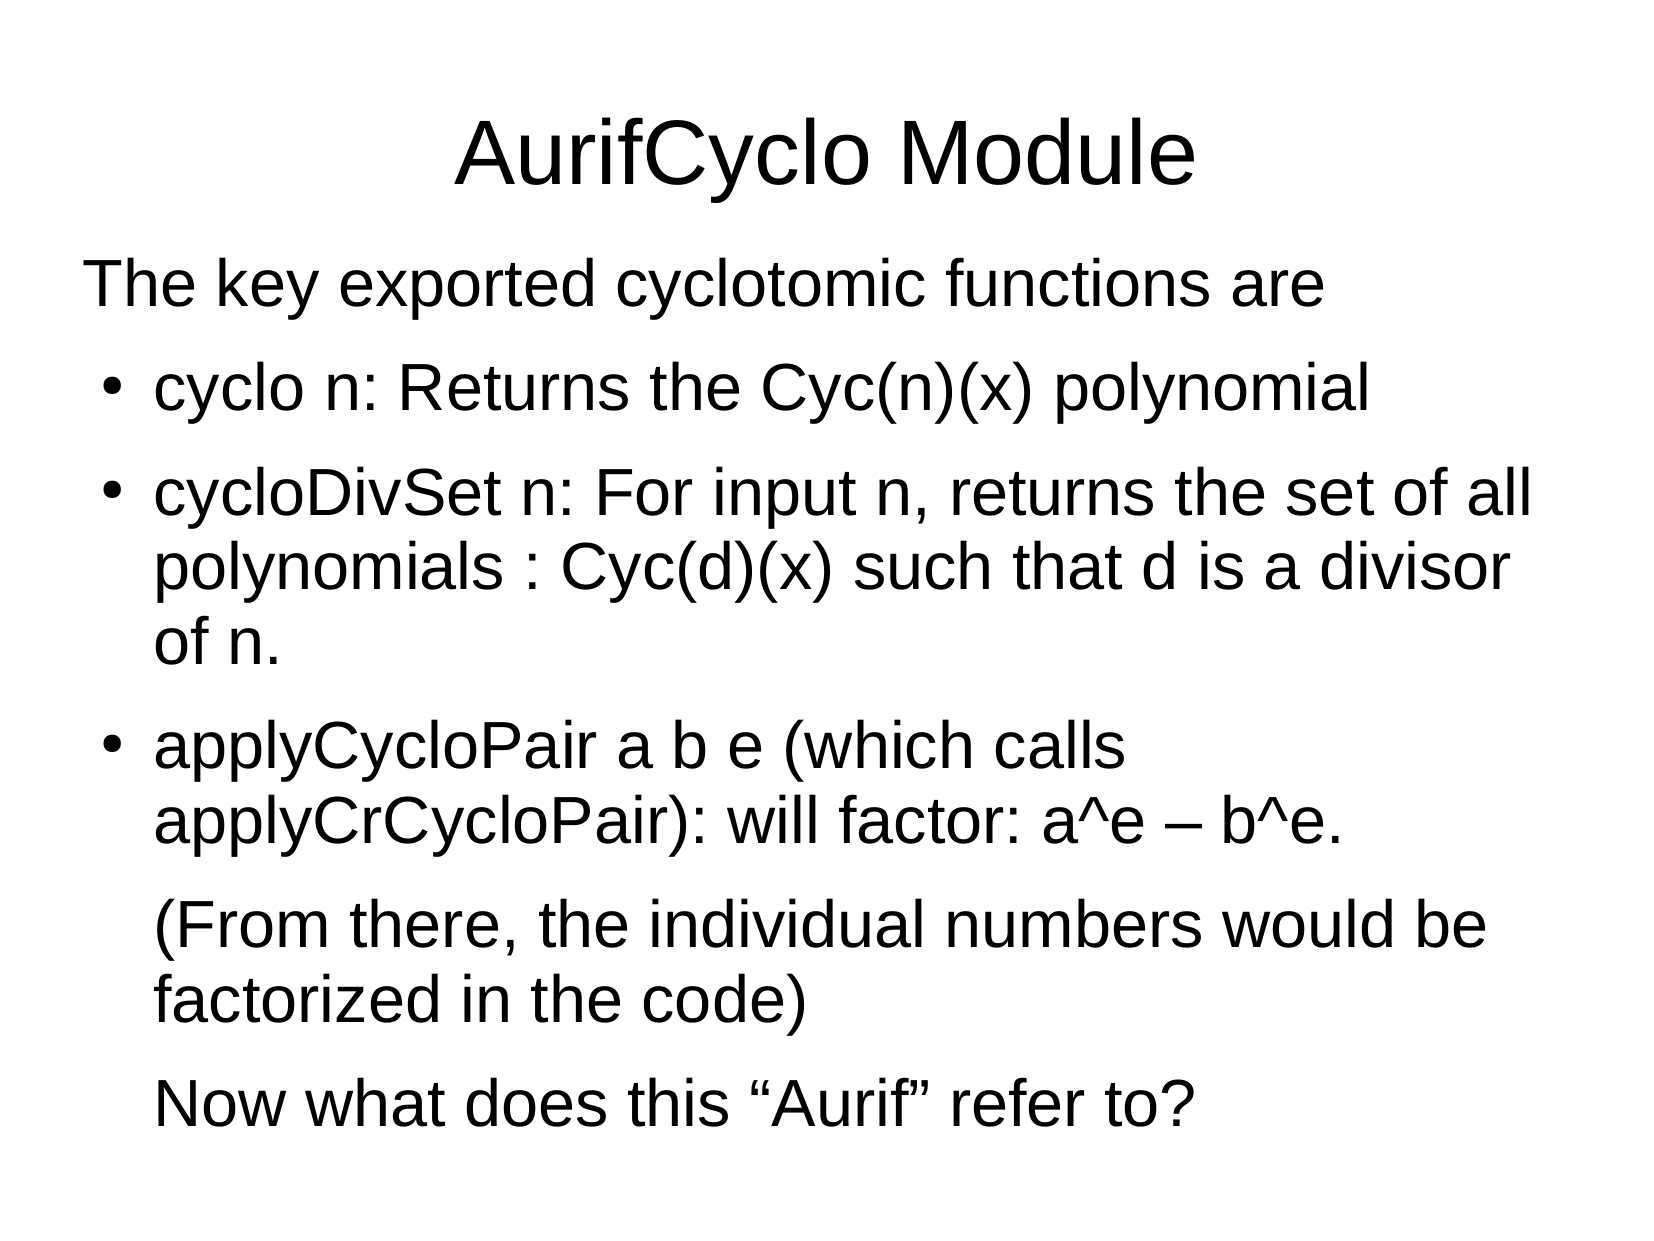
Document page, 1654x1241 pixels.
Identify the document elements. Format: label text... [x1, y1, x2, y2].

list The key exported cyclotomic functions are cyclo n: Returns the Cyc(n)(x) polynomial cycloDivSet n: For input n, returns the set of all polynomials : Cyc(d)(x) such that d is a divisor of n. applyCycloPair a b e (which calls applyCrCycloPair): will factor: a^e – b^e. (From there, the individual numbers would be factorized in the code) Now what does this “Aurif” refer to? [82, 245, 1576, 1206]
title AurifCyclo Module [82, 49, 1571, 245]
